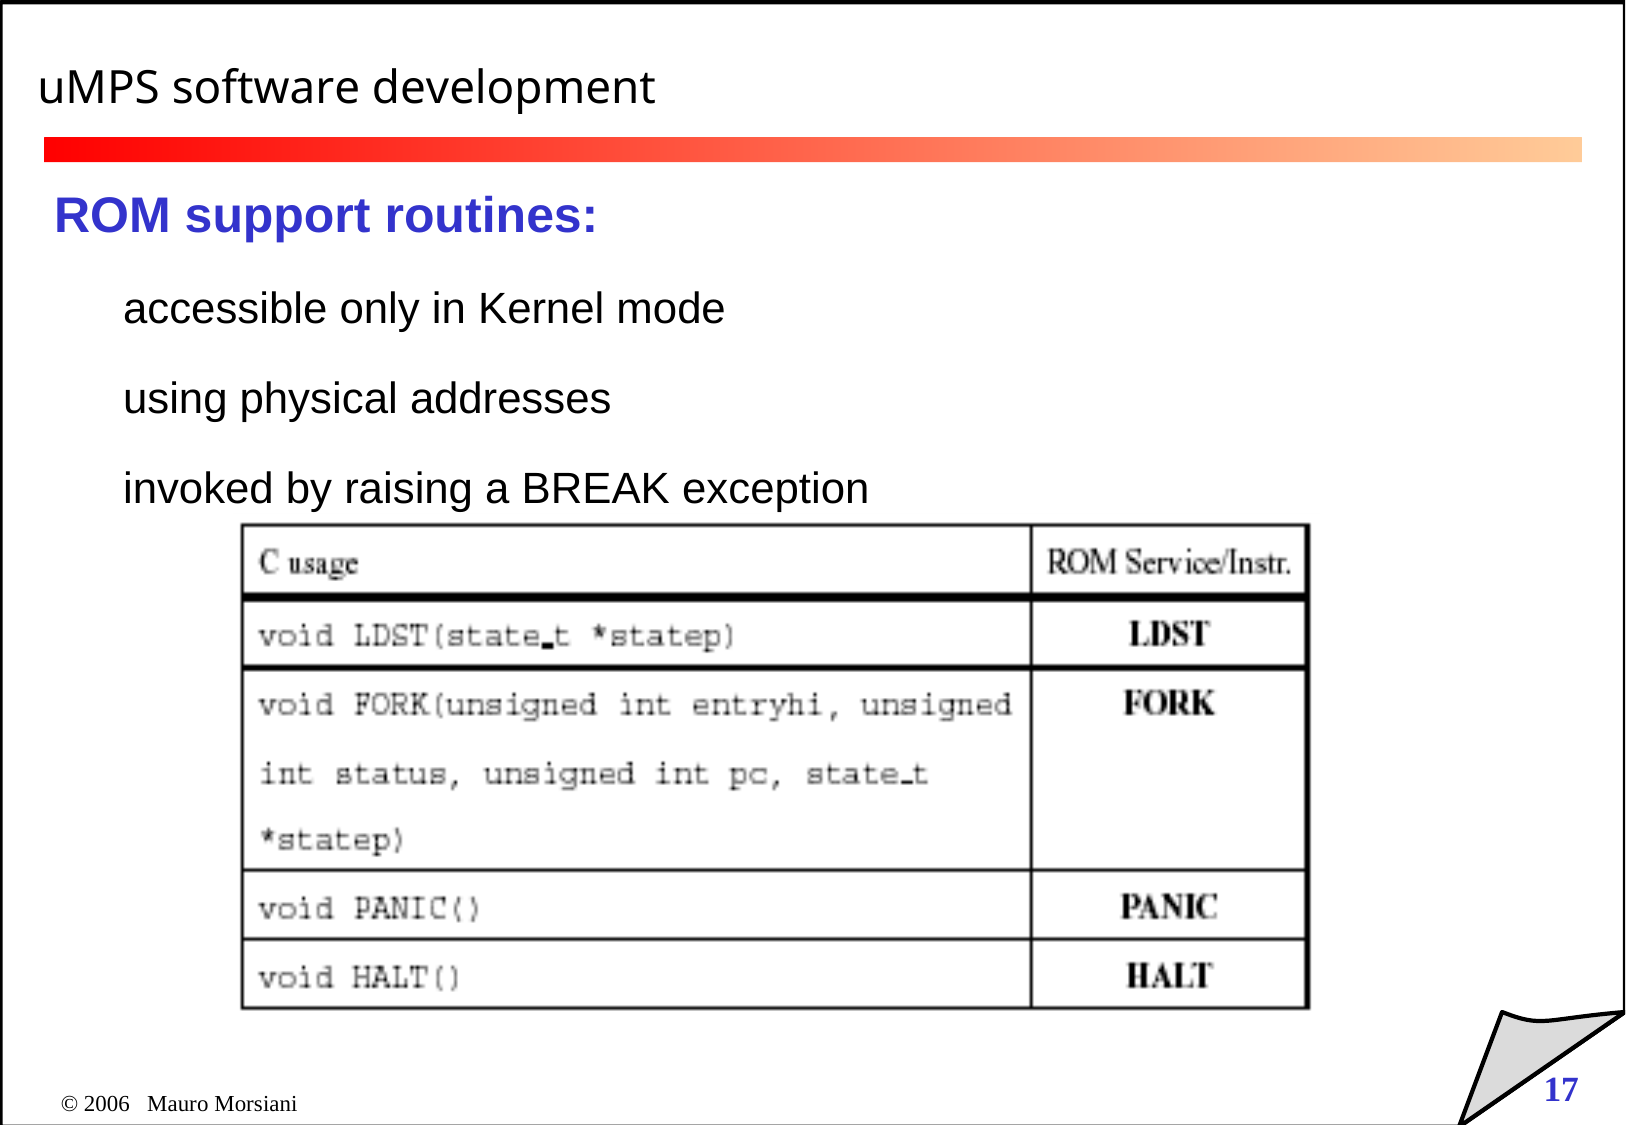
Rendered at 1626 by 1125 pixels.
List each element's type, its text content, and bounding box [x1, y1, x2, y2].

list ROM support routines: accessible only in Kernel mode using physical addresses invoked by raising a BREAK exception [54, 187, 1557, 618]
picture [233, 618, 1320, 1017]
title uMPS software development [37, 44, 1587, 130]
